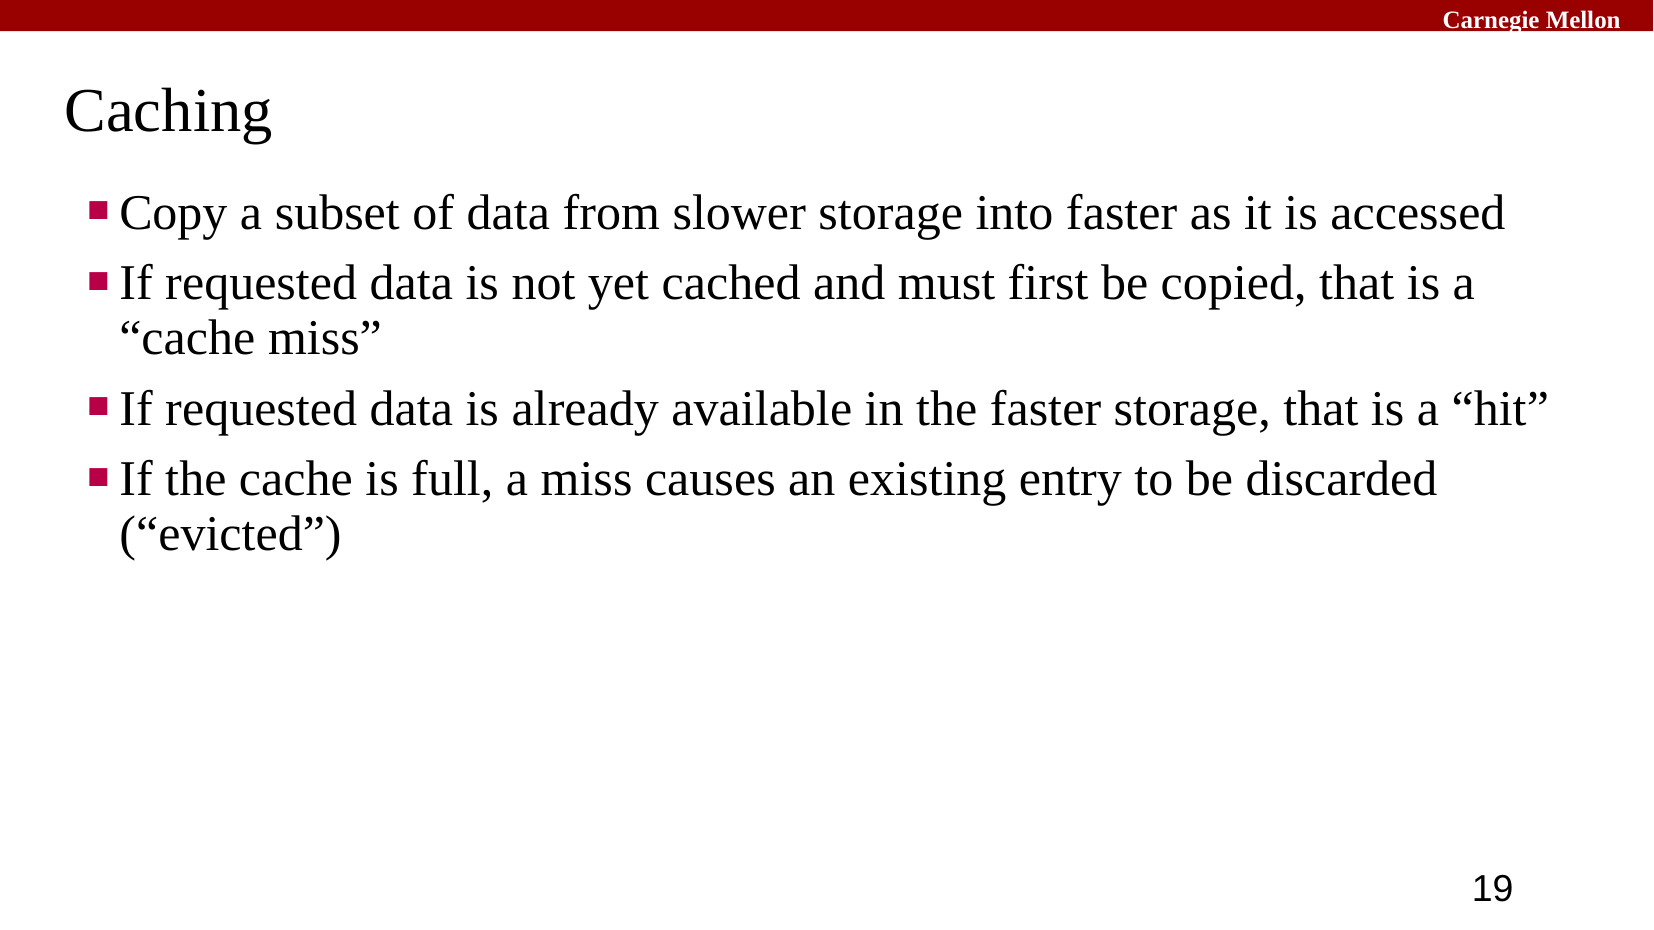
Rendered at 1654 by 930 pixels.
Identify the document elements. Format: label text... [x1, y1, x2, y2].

title Caching [64, 58, 1576, 163]
list Copy a subset of data from slower storage into faster as it is accessed If requested data is not yet cached and must first be copied, that is a “cache miss” If requested data is already available in the faster storage, that is a “hit” If the cache is full, a miss causes an existing entry to be discarded (“evicted”) [71, 184, 1576, 859]
